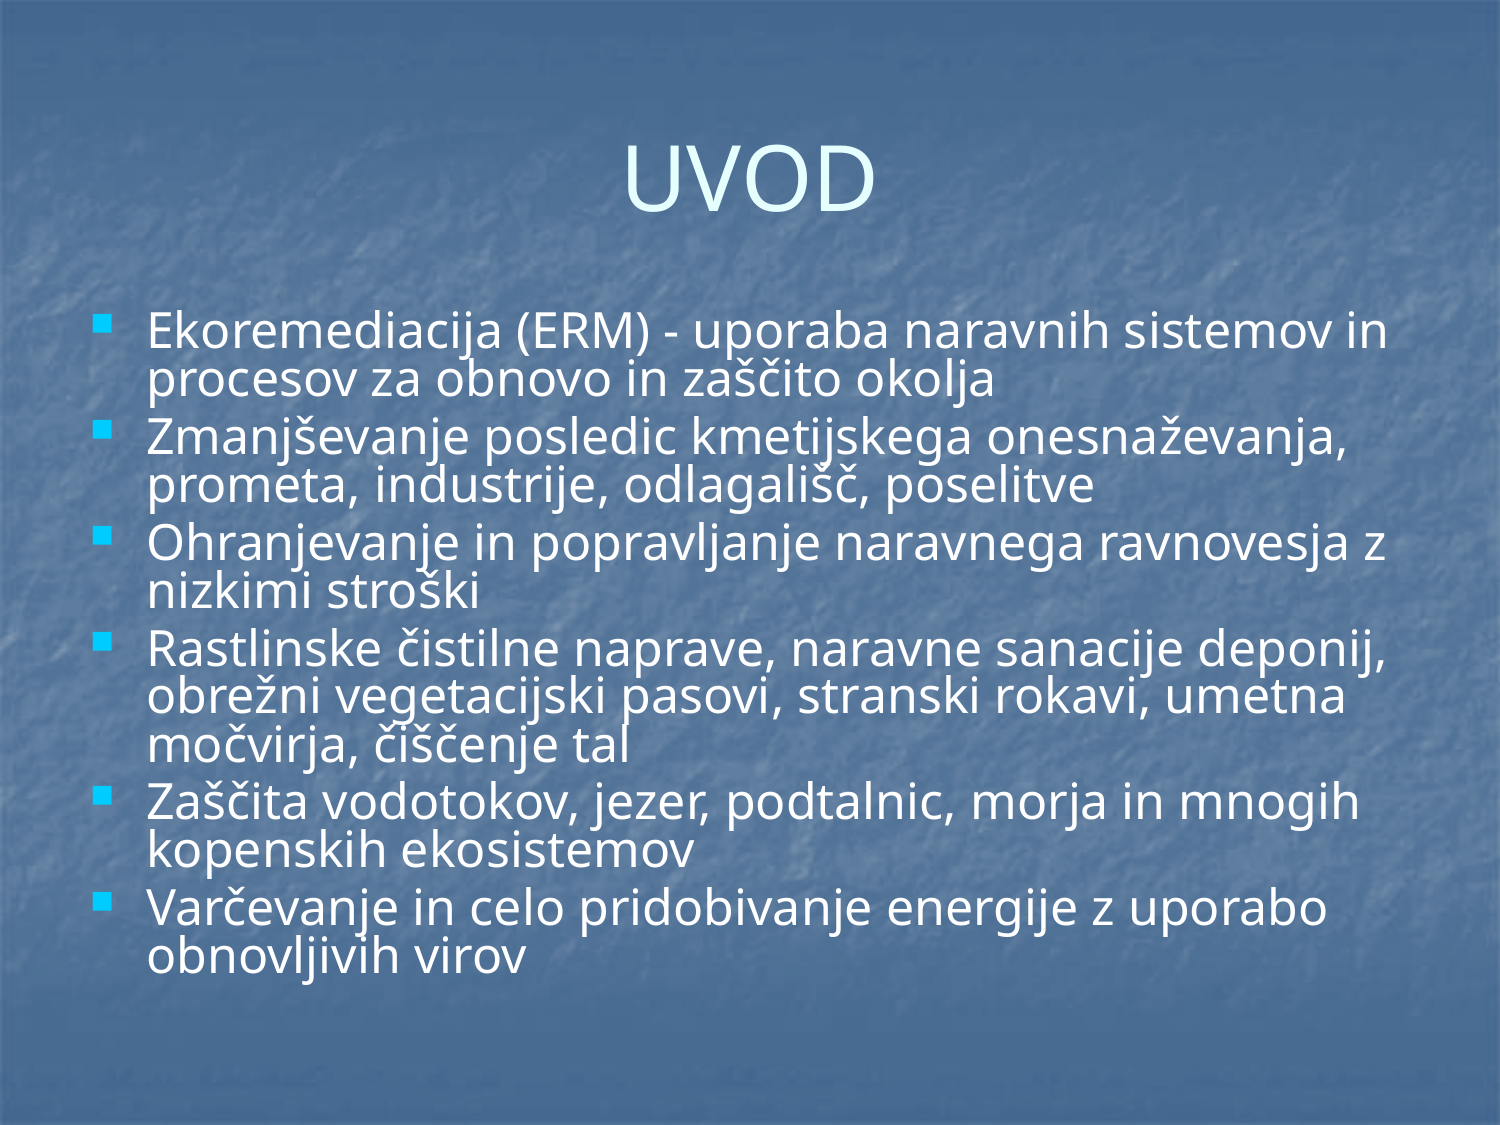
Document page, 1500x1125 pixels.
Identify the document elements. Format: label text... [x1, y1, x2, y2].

picture [0, 0, 1500, 1125]
title UVOD [75, 62, 1425, 288]
list Ekoremediacija (ERM) - uporaba naravnih sistemov in procesov za obnovo in zaščito okolja Zmanjševanje posledic kmetijskega onesnaževanja, prometa, industrije, odlagališč, poselitve Ohranjevanje in popravljanje naravnega ravnovesja z nizkimi stroški Rastlinske čistilne naprave, naravne sanacije deponij, obrežni vegetacijski pasovi, stranski rokavi, umetna močvirja, čiščenje tal Zaščita vodotokov, jezer, podtalnic, morja in mnogih kopenskih ekosistemov Varčevanje in celo pridobivanje energije z uporabo obnovljivih virov [75, 302, 1447, 1024]
